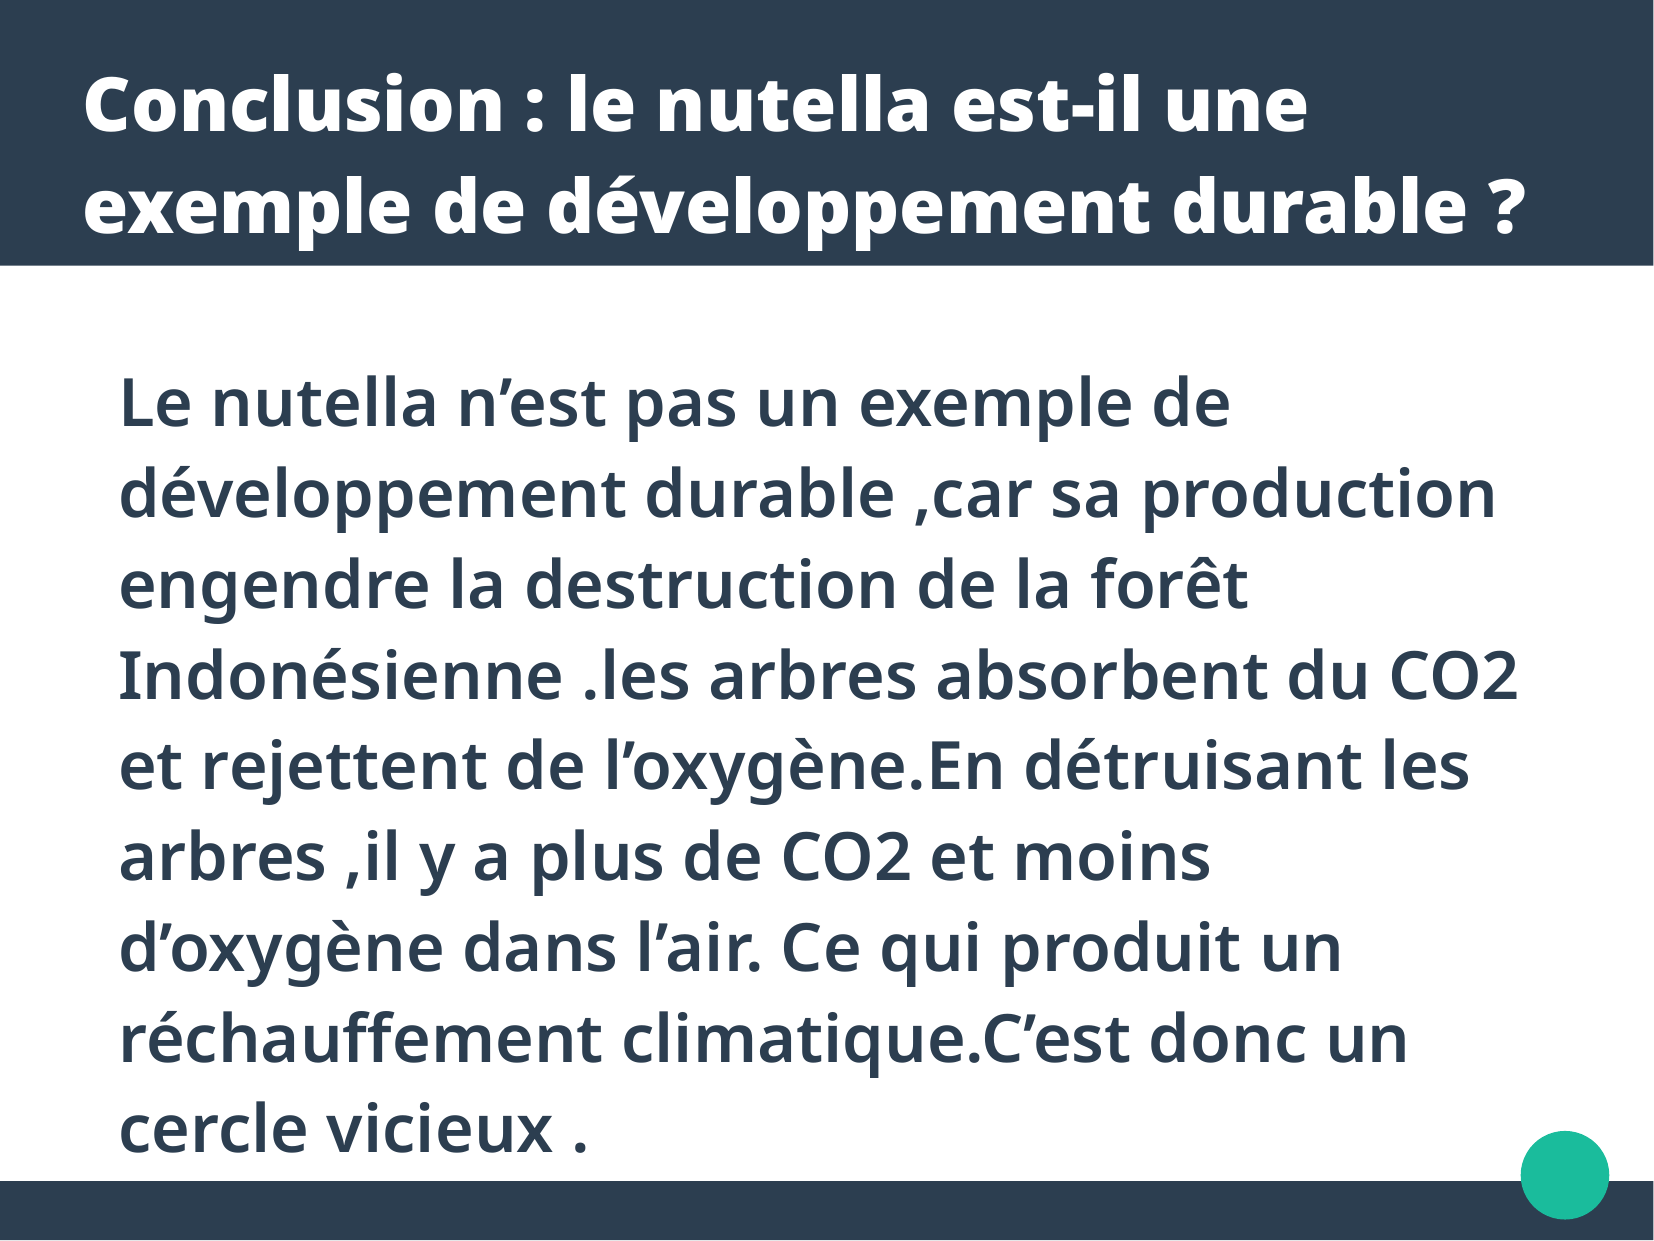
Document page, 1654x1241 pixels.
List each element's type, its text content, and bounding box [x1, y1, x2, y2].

title Conclusion : le nutella est-il une exemple de développement durable ? [82, 0, 1571, 324]
list Le nutella n’est pas un exemple de développement durable ,car sa production engendre la destruction de la forêt Indonésienne .les arbres absorbent du CO2 et rejettent de l’oxygène.En détruisant les arbres ,il y a plus de CO2 et moins d’oxygène dans l’air. Ce qui produit un réchauffement climatique.C’est donc un cercle vicieux . [47, 355, 1536, 1075]
